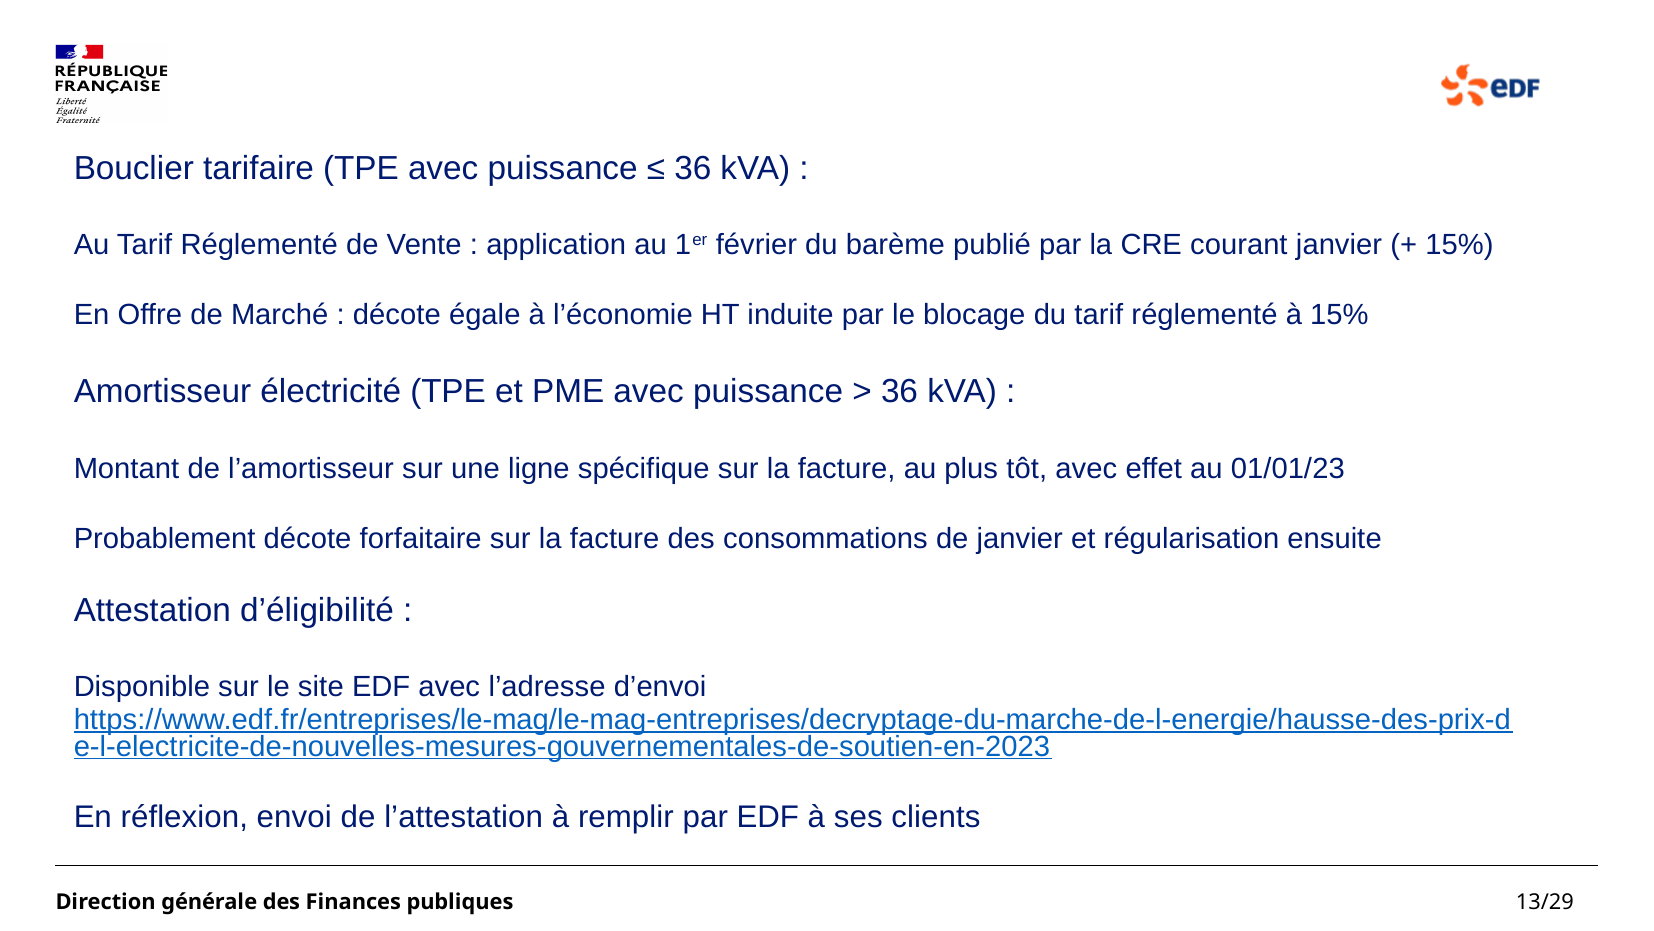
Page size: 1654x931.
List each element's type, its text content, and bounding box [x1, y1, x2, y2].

picture [1405, 29, 1575, 142]
text_box Bouclier tarifaire (TPE avec puissance ≤ 36 kVA) : Au Tarif Réglementé de Vente : application au 1er février du barème publié par la CRE courant janvier (+ 15%) En Offre de Marché : décote égale à l’économie HT induite par le blocage du tarif réglementé à 15% Amortisseur électricité (TPE et PME avec puissance > 36 kVA) : Montant de l’amortisseur sur une ligne spécifique sur la facture, au plus tôt, avec effet au 01/01/23 Probablement décote forfaitaire sur la facture des consommations de janvier et régularisation ensuite Attestation d’éligibilité : Disponible sur le site EDF avec l’adresse d’envoi https://www.edf.fr/entreprises/le-mag/le-mag-entreprises/decryptage-du-marche-de-l-energie/hausse-des-prix-de-l-electricite-de-nouvelles-mesures-gouvernementales-de-soutien-en-2023 En réflexion, envoi de l’attestation à remplir par EDF à ses clients [59, 141, 1536, 863]
picture [55, 44, 168, 123]
